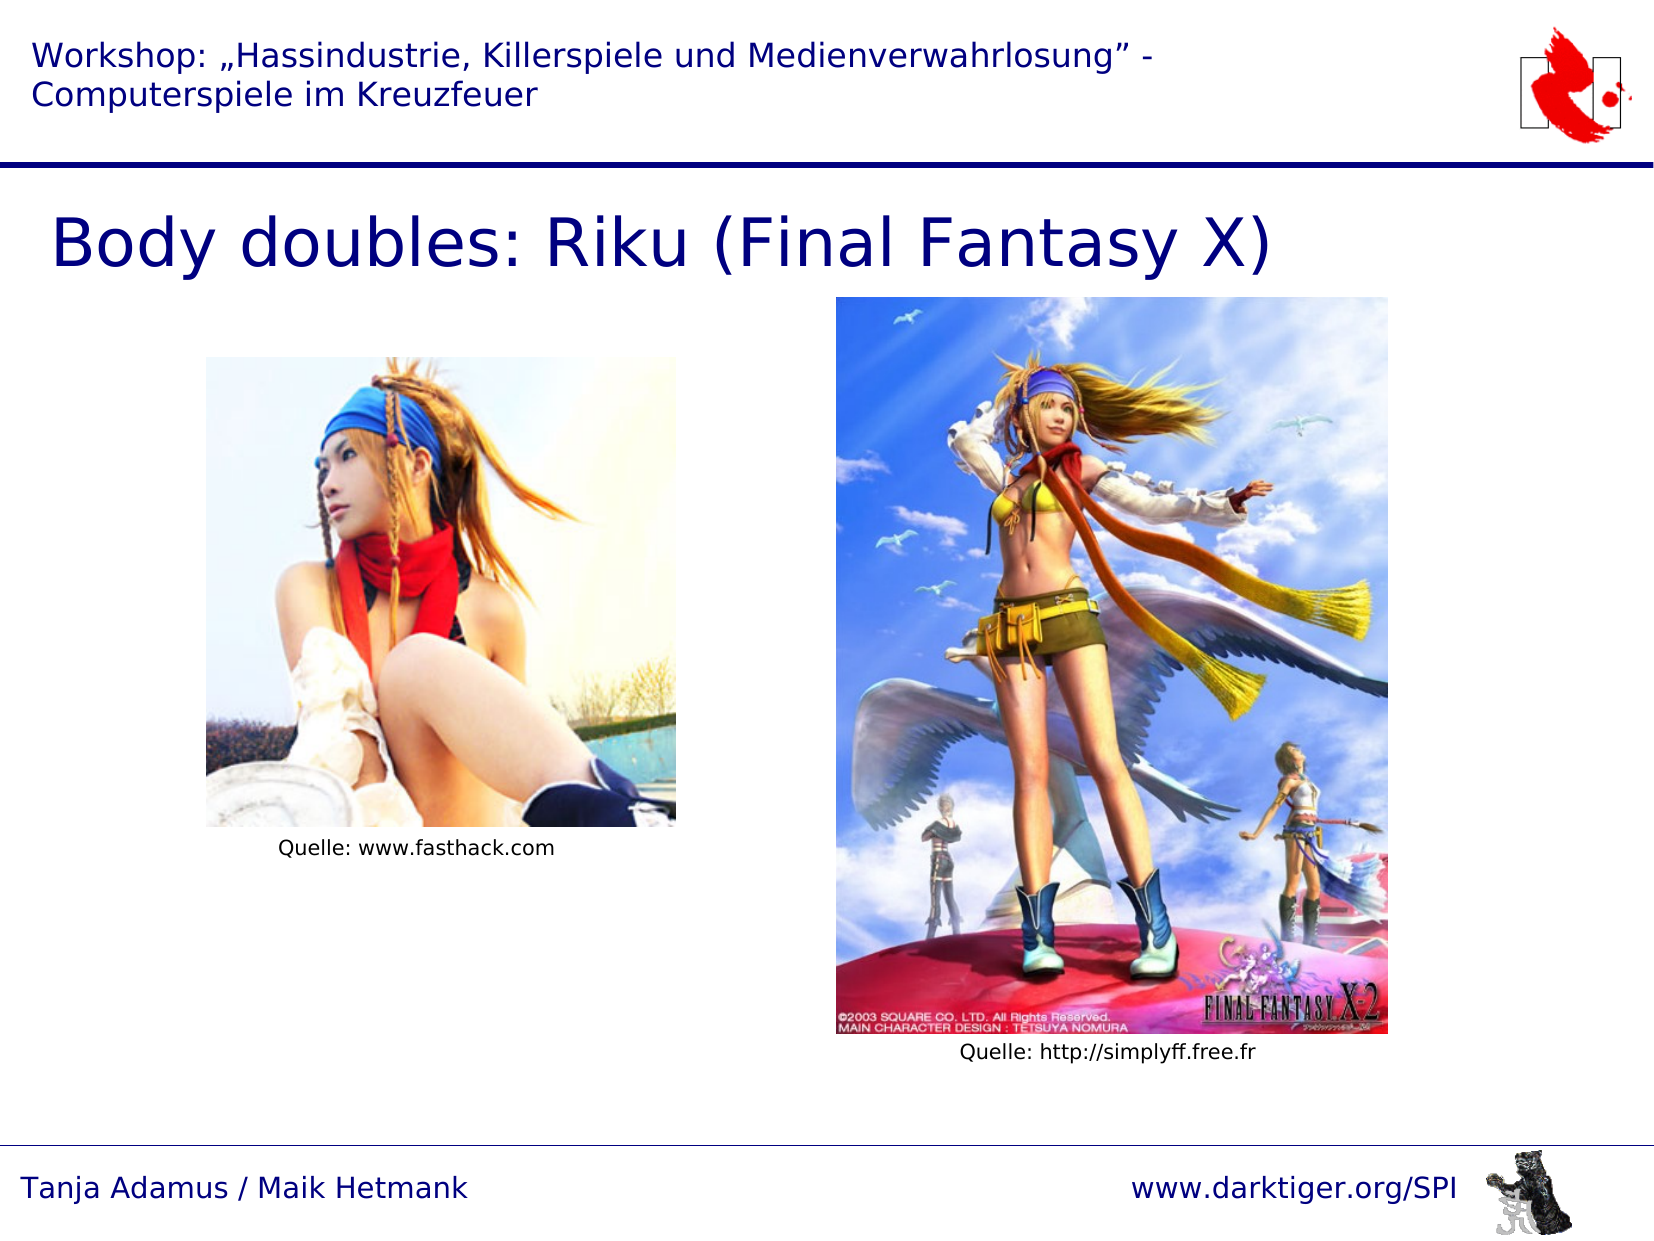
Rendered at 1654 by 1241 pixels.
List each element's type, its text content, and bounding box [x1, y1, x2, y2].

text_box Workshop: „Hassindustrie, Killerspiele und Medienverwahrlosung” - Computerspiele im Kreuzfeuer [16, 29, 1418, 178]
picture [836, 297, 1388, 1034]
text_box Quelle: http://simplyff.free.fr [944, 1033, 1272, 1073]
picture [206, 357, 676, 827]
picture [1486, 1150, 1572, 1235]
picture [1503, 16, 1632, 148]
text_box Quelle: www.fasthack.com [263, 829, 571, 869]
text_box Body doubles: Riku (Final Fantasy X) [35, 196, 1565, 290]
